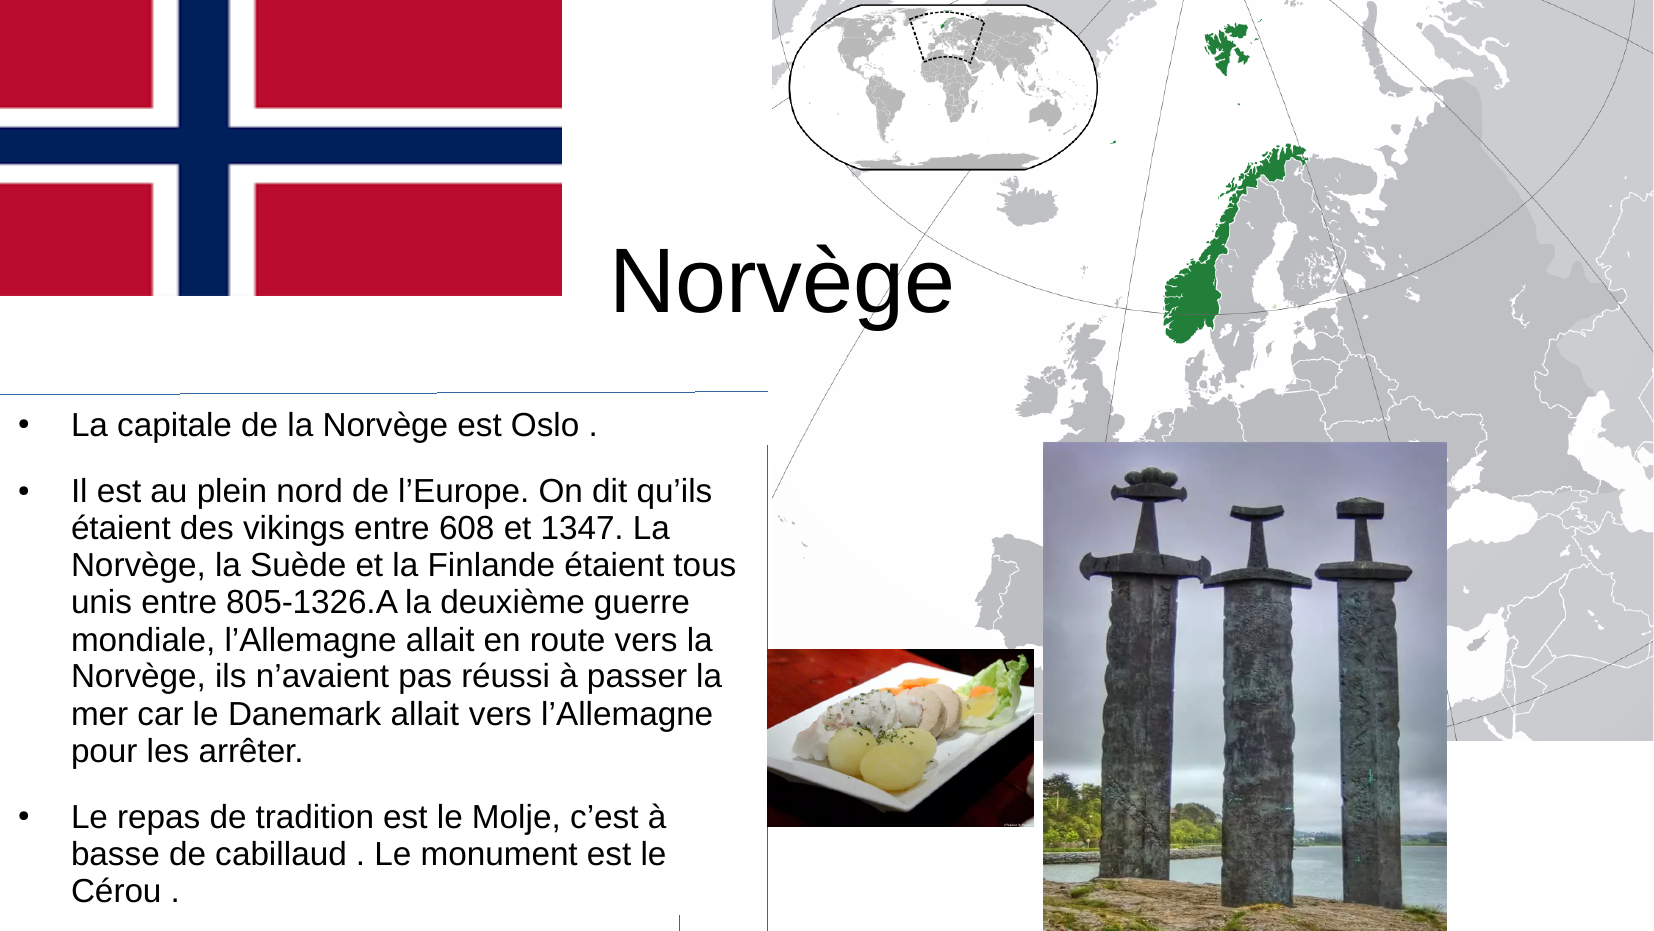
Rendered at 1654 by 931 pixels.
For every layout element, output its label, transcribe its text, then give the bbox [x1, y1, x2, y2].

title Norvège [413, 206, 1152, 355]
picture [0, 0, 562, 296]
picture [767, 0, 1654, 931]
list La capitale de la Norvège est Oslo . Il est au plein nord de l’Europe. On dit qu’ils étaient des vikings entre 608 et 1347. La Norvège, la Suède et la Finlande étaient tous unis entre 805-1326.A la deuxième guerre mondiale, l’Allemagne allait en route vers la Norvège, ils n’avaient pas réussi à passer la mer car le Danemark allait vers l’Allemagne pour les arrêter. Le repas de tradition est le Molje, c’est à basse de cabillaud . Le monument est le Cérou . [0, 406, 742, 883]
